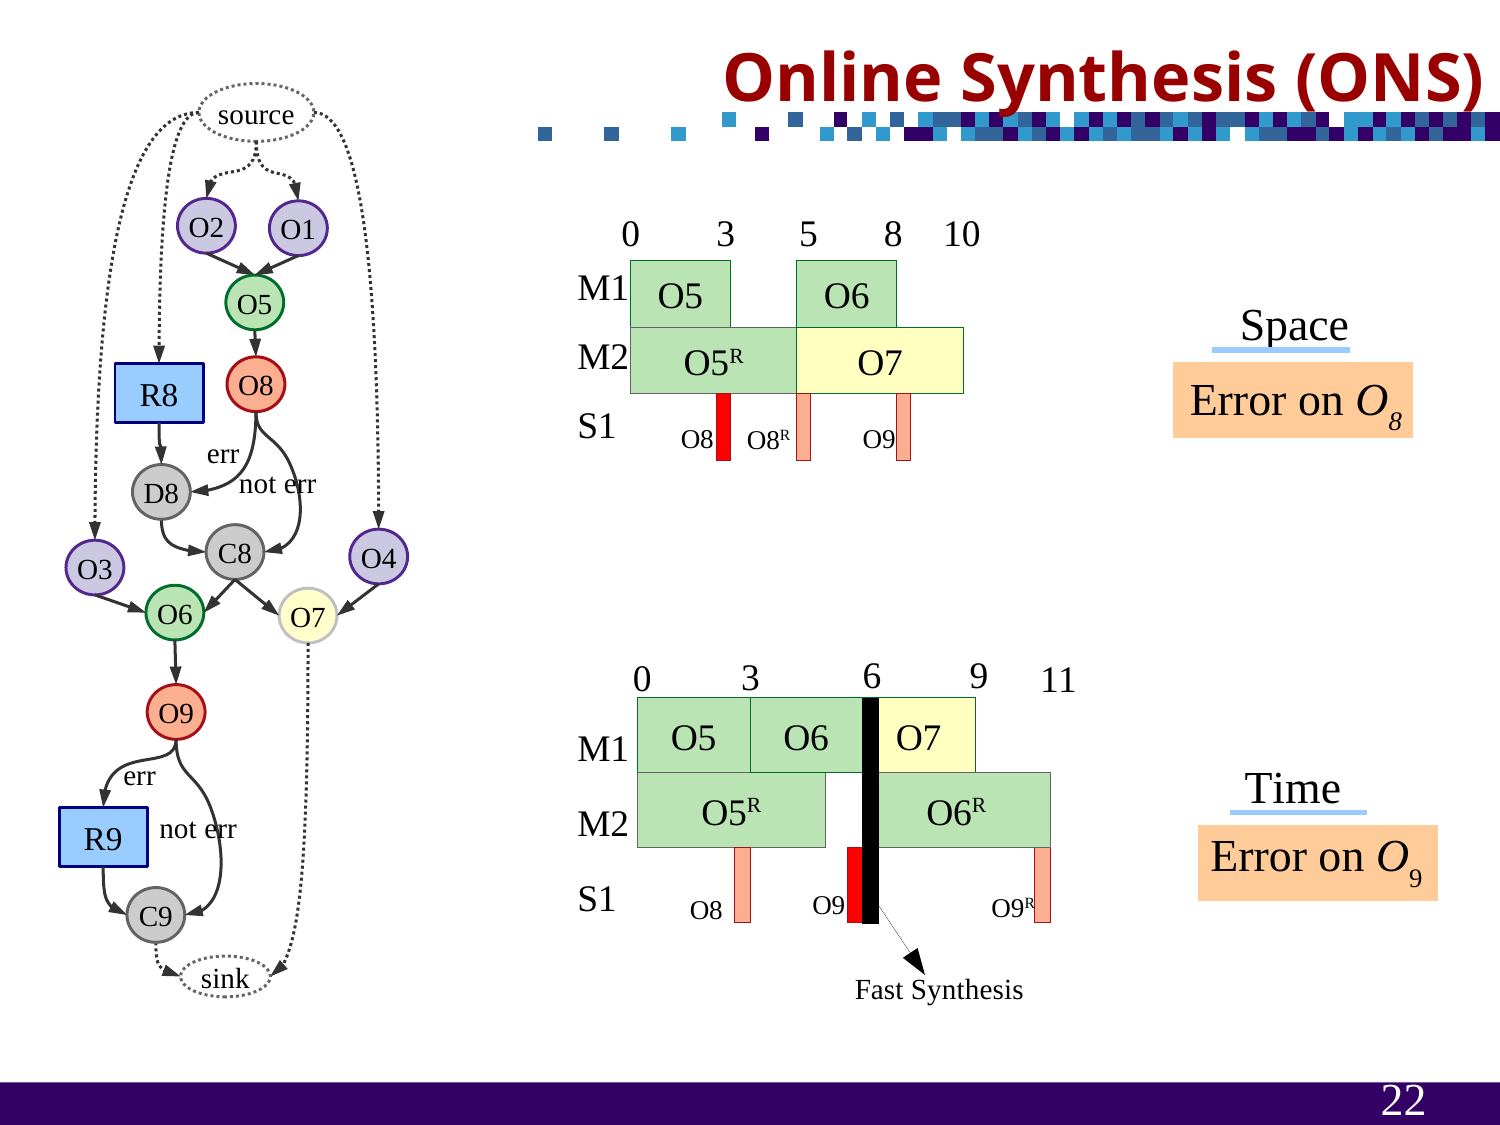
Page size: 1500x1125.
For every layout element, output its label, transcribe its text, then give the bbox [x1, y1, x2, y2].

text_box O7 [796, 327, 964, 394]
text_box M2 [562, 324, 630, 385]
title Online Synthesis (ONS) [0, 24, 1500, 125]
text_box 10 [928, 201, 998, 262]
text_box 6 [847, 643, 923, 704]
text_box O9 [147, 684, 206, 740]
text_box O9 [797, 879, 873, 927]
text_box 5 [784, 201, 854, 262]
text_box 8 [869, 201, 928, 262]
text_box D8 [132, 464, 191, 520]
text_box [1198, 825, 1438, 901]
text_box Error on O9 [1195, 818, 1437, 900]
text_box S1 [562, 393, 667, 454]
text_box O8 [666, 414, 733, 462]
text_box O2 [177, 198, 236, 254]
text_box O6 [750, 697, 862, 773]
text_box O4 [349, 529, 408, 584]
text_box O9 [847, 414, 915, 462]
text_box O8 [227, 356, 285, 412]
text_box [896, 393, 911, 414]
text_box O5 [630, 260, 731, 327]
text_box O7 [862, 697, 976, 772]
text_box O6R [879, 772, 1051, 848]
text_box O3 [65, 540, 124, 595]
text_box O1 [269, 200, 328, 256]
text_box R8 [114, 363, 204, 423]
text_box M2 [562, 791, 676, 851]
text_box source [199, 83, 314, 142]
text_box O5R [637, 772, 826, 848]
text_box 3 [701, 201, 771, 262]
text_box [716, 393, 731, 414]
text_box [734, 847, 751, 923]
text_box R9 [59, 807, 148, 867]
text_box Space [1224, 287, 1388, 363]
text_box O8R [732, 415, 821, 463]
text_box S1 [562, 866, 676, 926]
text_box O8 [675, 885, 751, 933]
text_box 0 [618, 646, 678, 707]
text_box [796, 393, 811, 415]
text_box O6 [796, 260, 897, 327]
text_box 0 [606, 201, 662, 262]
text_box C8 [206, 524, 264, 580]
text_box Time [1229, 750, 1388, 826]
text_box Error on O8 [1174, 362, 1417, 444]
text_box Fast Synthesis [840, 962, 1038, 1013]
text_box [1034, 848, 1051, 882]
text_box O6 [145, 585, 204, 640]
text_box [847, 698, 879, 924]
text_box O5 [225, 275, 284, 330]
text_box 11 [1025, 647, 1101, 708]
text_box C9 [126, 887, 185, 943]
text_box O9R [976, 882, 1052, 931]
text_box O5R [630, 327, 796, 394]
text_box 9 [954, 643, 1030, 704]
text_box M1 [562, 255, 630, 318]
text_box 3 [726, 645, 802, 697]
text_box O5 [637, 697, 750, 772]
text_box sink [180, 956, 271, 997]
text_box O7 [279, 588, 337, 643]
text_box M1 [562, 716, 637, 776]
